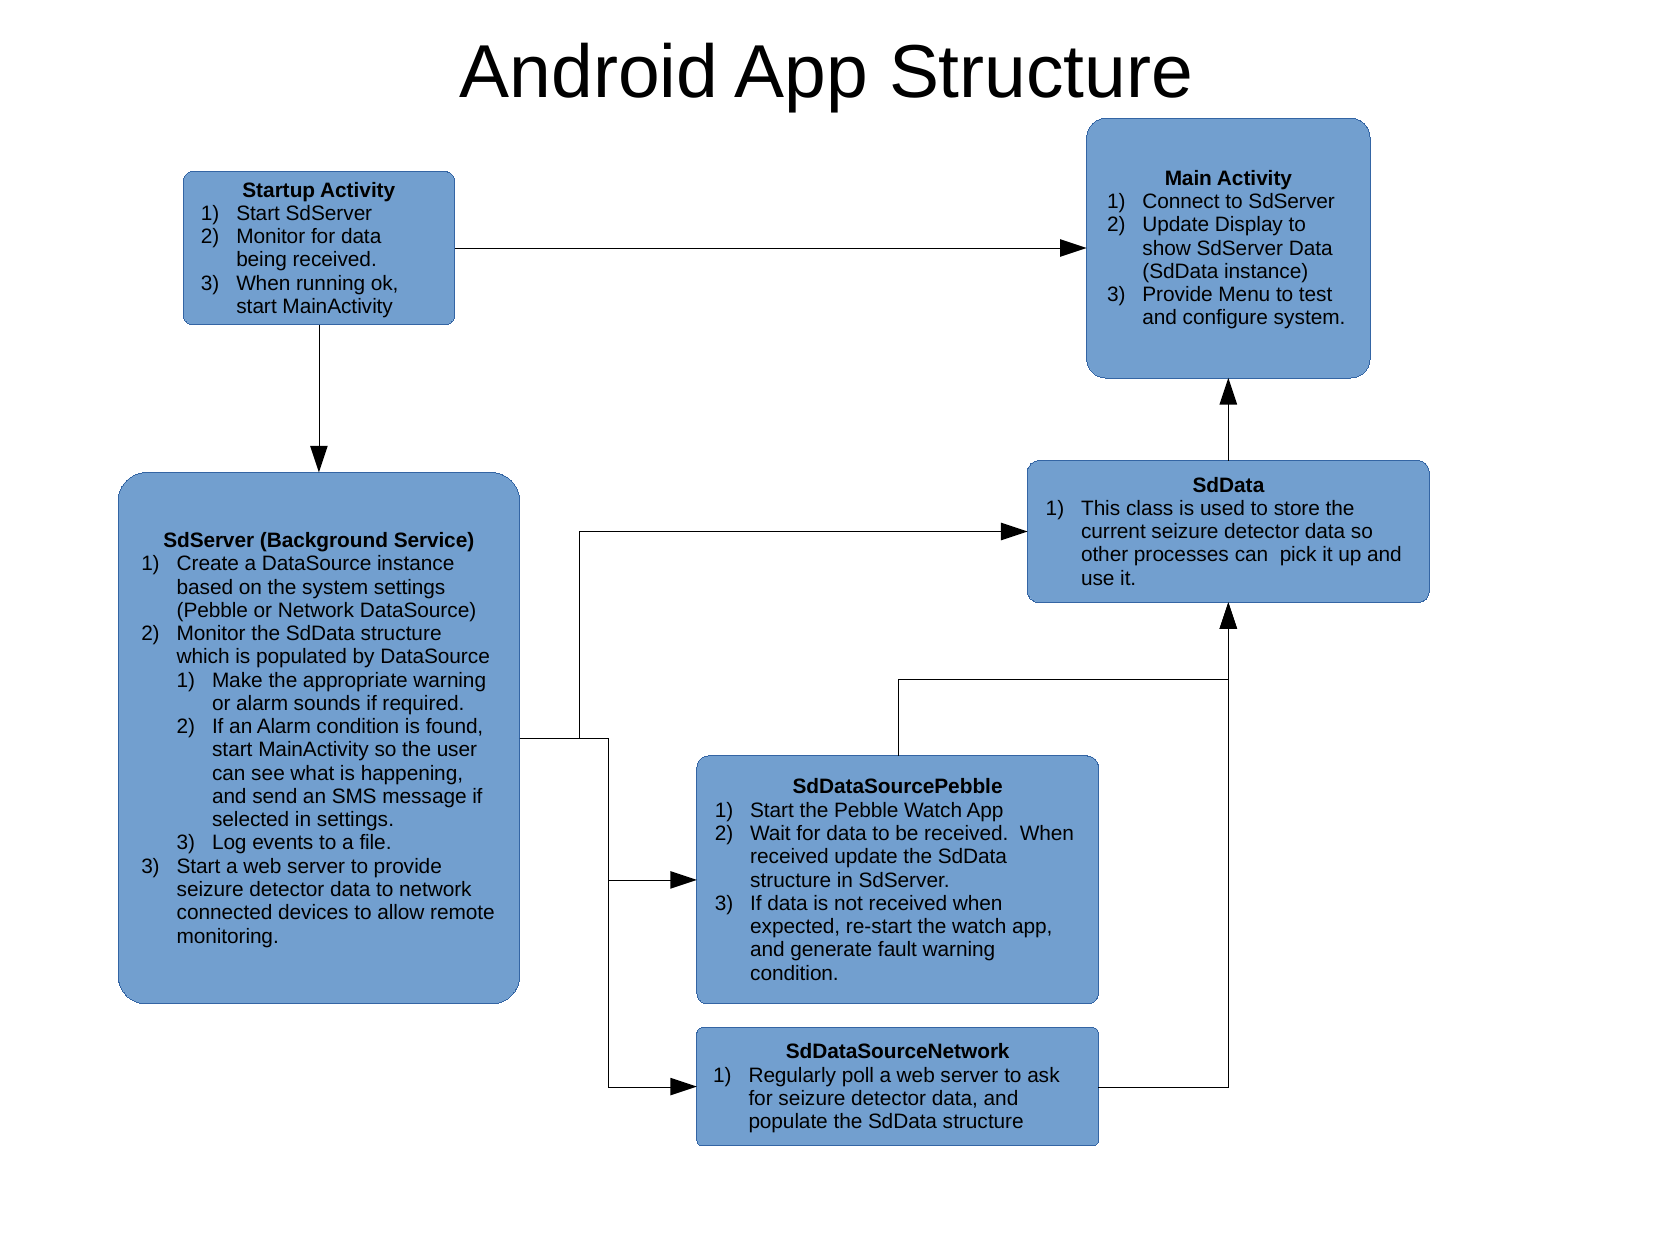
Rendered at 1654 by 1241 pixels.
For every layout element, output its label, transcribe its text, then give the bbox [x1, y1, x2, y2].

title Android App Structure [82, 19, 1571, 125]
text_box Main Activity Connect to SdServer Update Display to show SdServer Data (SdData instance) Provide Menu to test and configure system. [1086, 118, 1371, 379]
text_box SdData This class is used to store the current seizure detector data so other processes can pick it up and use it. [1027, 460, 1430, 603]
text_box Startup Activity Start SdServer Monitor for data being received. When running ok, start MainActivity [183, 171, 455, 325]
text_box SdDataSourceNetwork Regularly poll a web server to ask for seizure detector data, and populate the SdData structure [696, 1027, 1099, 1146]
text_box SdServer (Background Service) Create a DataSource instance based on the system settings (Pebble or Network DataSource) Monitor the SdData structure which is populated by DataSource Make the appropriate warning or alarm sounds if required. If an Alarm condition is found, start MainActivity so the user can see what is happening, and send an SMS message if selected in settings. Log events to a file. Start a web server to provide seizure detector data to network connected devices to allow remote monitoring. [118, 472, 520, 1004]
text_box SdDataSourcePebble Start the Pebble Watch App Wait for data to be received. When received update the SdData structure in SdServer. If data is not received when expected, re-start the watch app, and generate fault warning condition. [696, 755, 1099, 1004]
